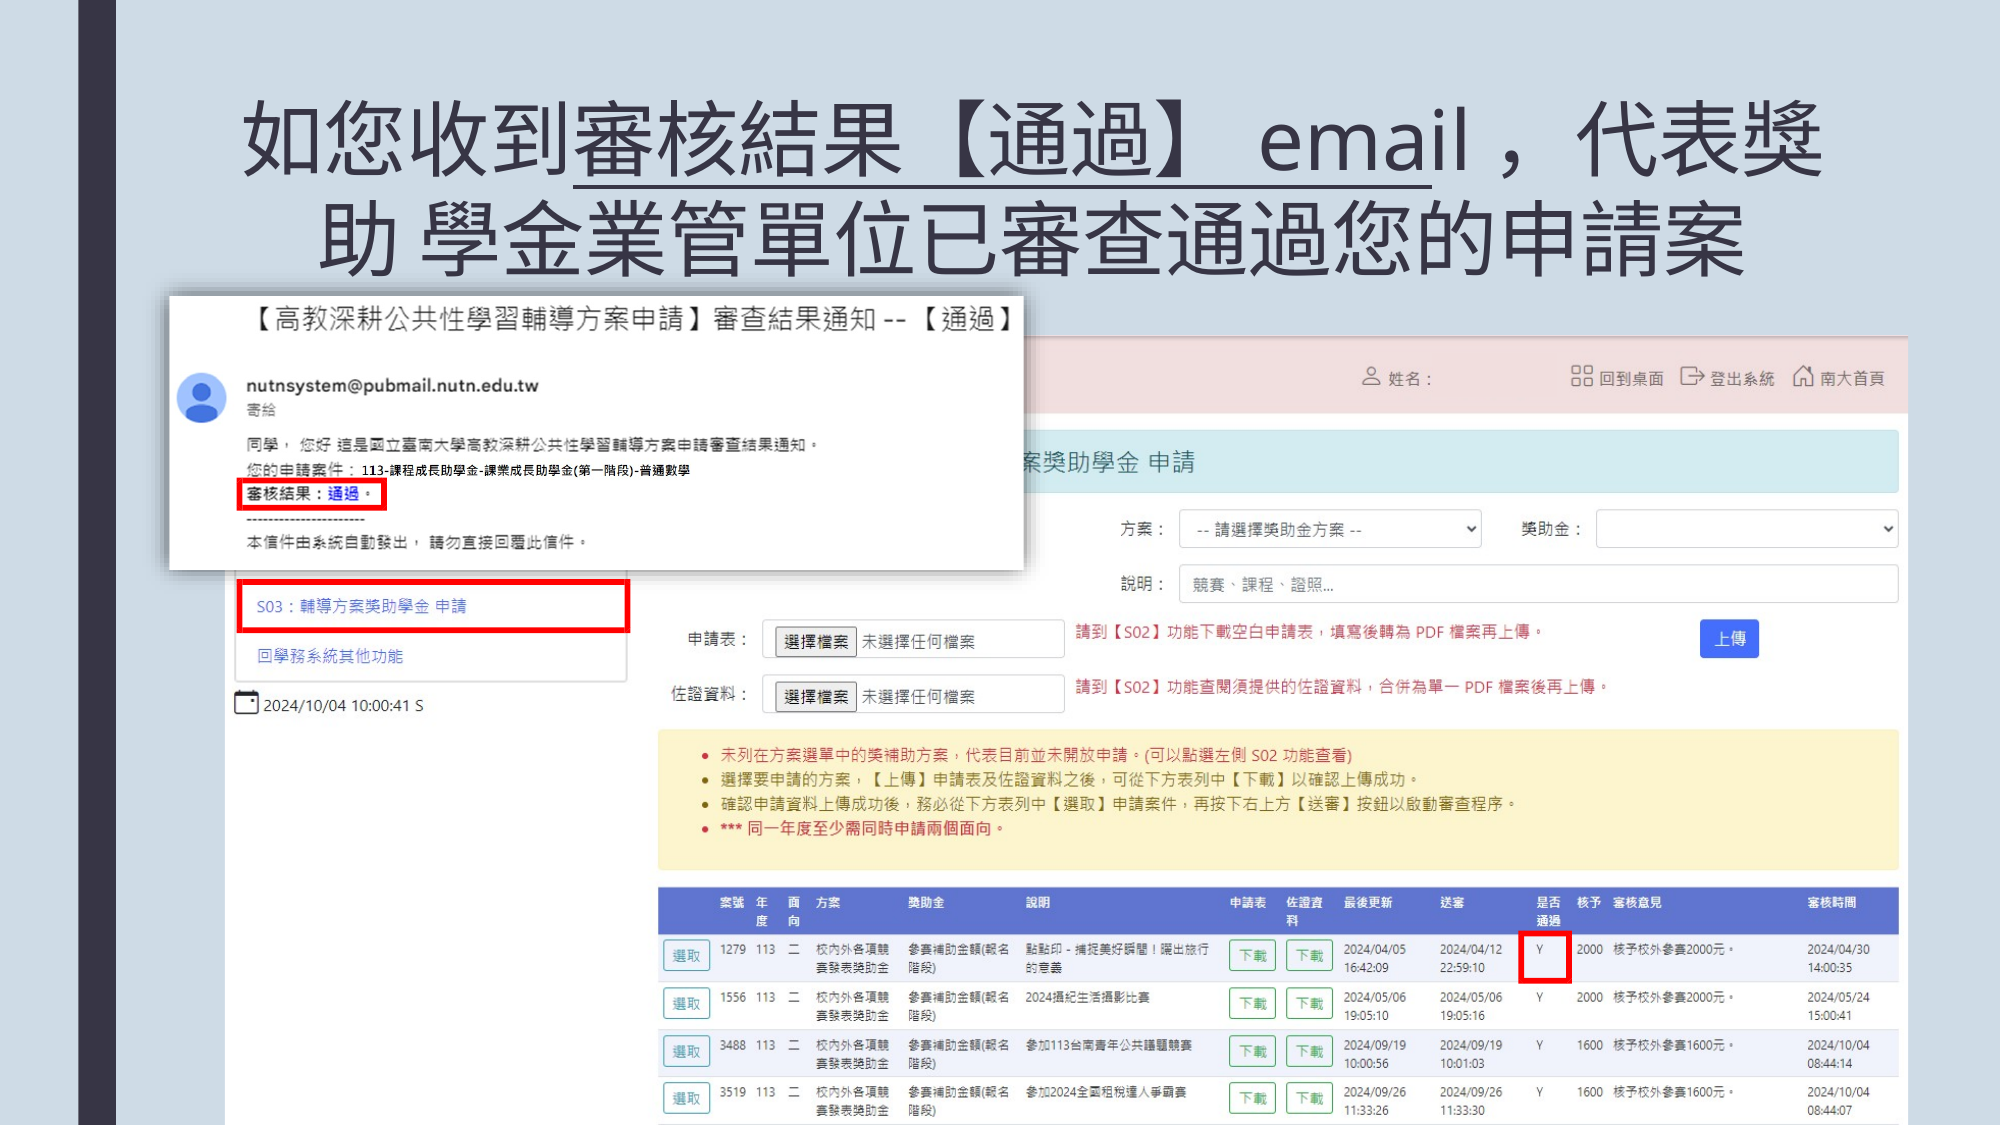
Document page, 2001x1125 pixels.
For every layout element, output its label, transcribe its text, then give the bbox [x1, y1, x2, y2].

text_box [138, 265, 1908, 1125]
title 如您收到審核結果【通過】email，代表獎助 學金業管單位已審查通過您的申請案 [237, 84, 1852, 290]
